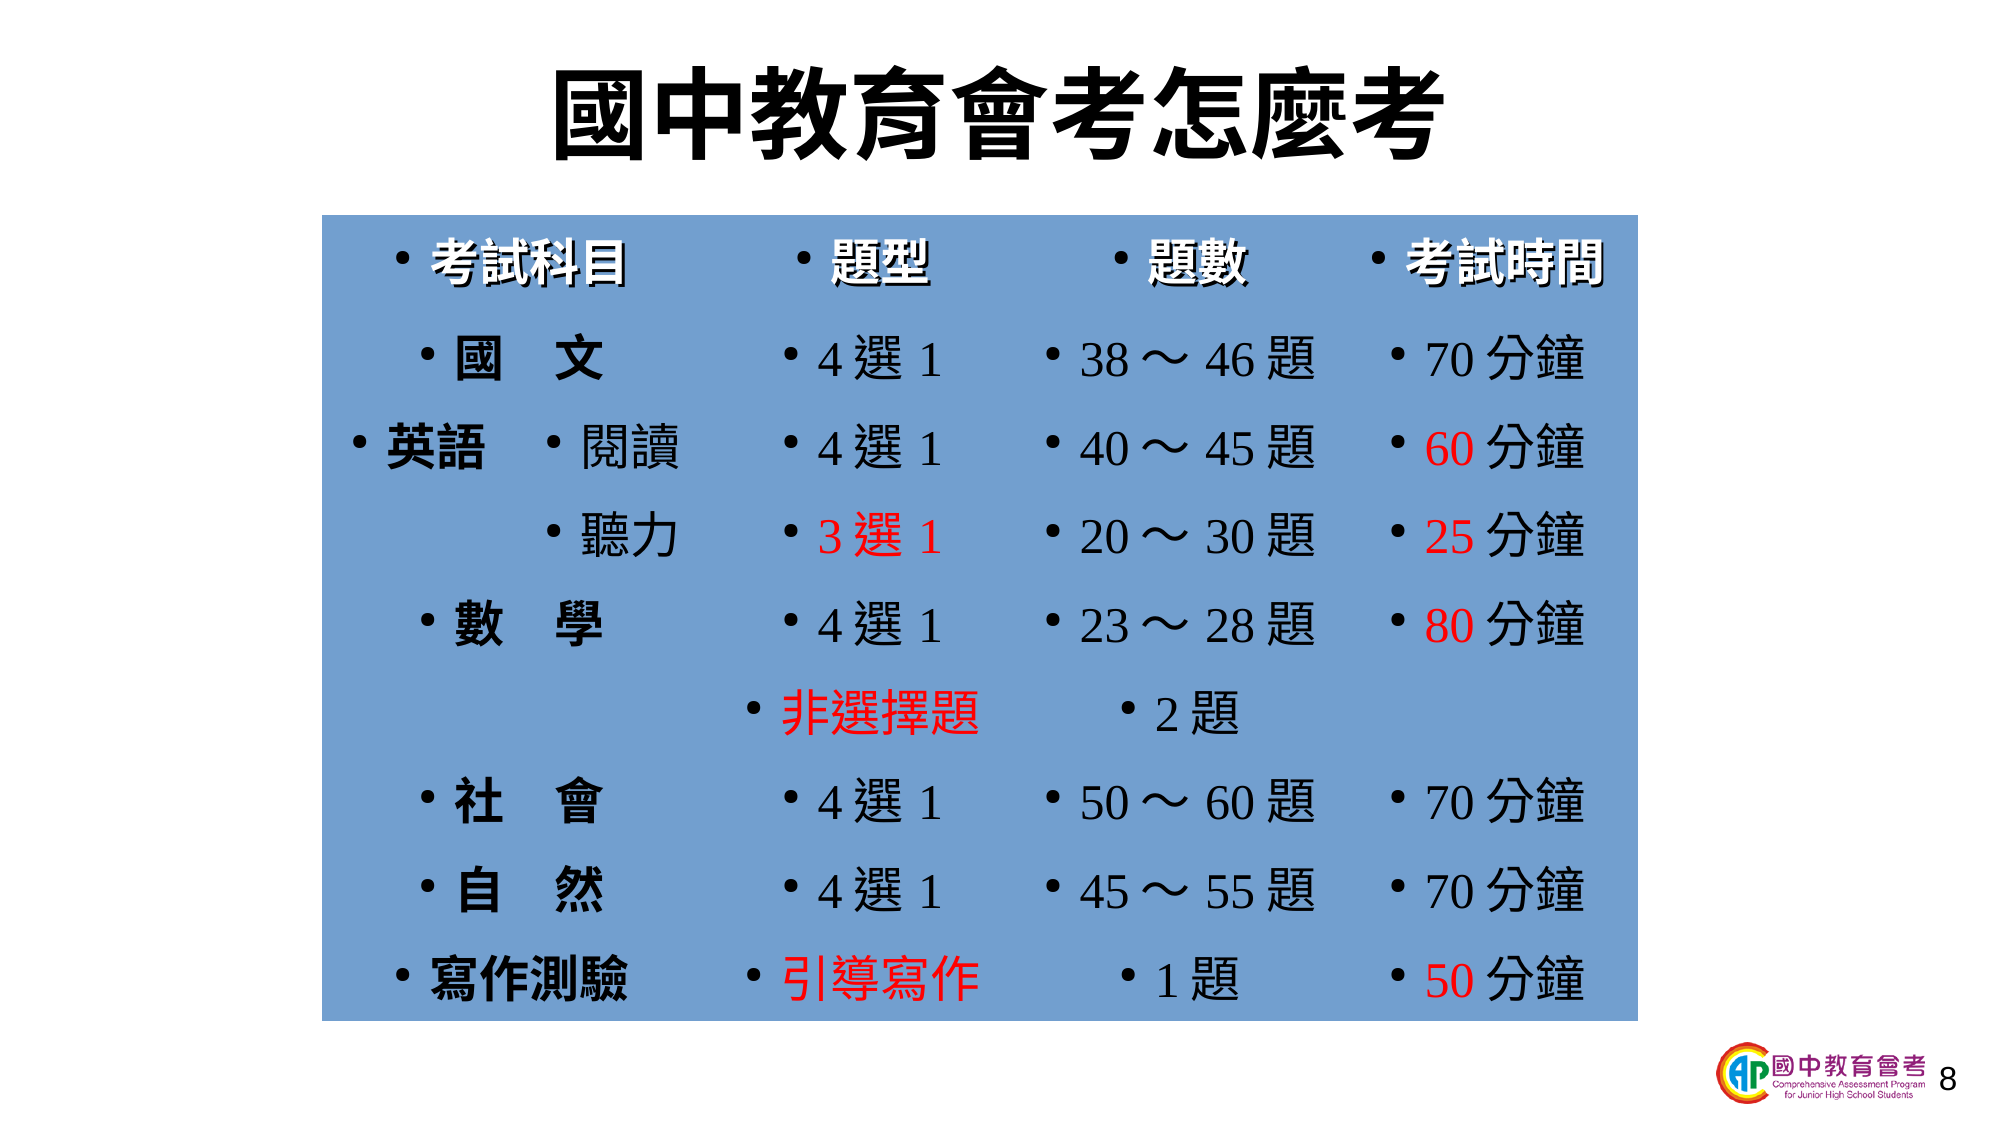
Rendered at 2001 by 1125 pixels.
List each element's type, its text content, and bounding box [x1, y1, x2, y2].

table_cell 非選擇題 [702, 666, 1024, 755]
table_cell 20～30題 [1024, 489, 1337, 577]
table_cell 40～45題 [1024, 400, 1337, 489]
table_cell 25分鐘 [1337, 489, 1638, 577]
table_cell 45～55題 [1024, 843, 1337, 932]
table_cell 4選1 [702, 755, 1024, 843]
title 國中教育會考怎麼考 [137, 2, 1863, 220]
table_cell 國 文 [322, 311, 702, 400]
table_cell 自 然 [322, 843, 702, 932]
table_cell 1題 [1024, 932, 1337, 1021]
table_cell 60分鐘 [1337, 400, 1638, 489]
table_cell 引導寫作 [702, 932, 1024, 1021]
table_cell 4選1 [702, 311, 1024, 400]
table_header 題型 [702, 215, 1024, 311]
table_cell 閱讀 [515, 400, 702, 489]
table_cell 4選1 [702, 843, 1024, 932]
table_cell 38～46題 [1024, 311, 1337, 400]
table_cell 寫作測驗 [322, 932, 702, 1021]
table_header 考試時間 [1337, 215, 1638, 311]
table_cell 70分鐘 [1337, 755, 1638, 843]
table_cell 英語 [322, 400, 515, 577]
table_cell 23～28題 [1024, 577, 1337, 666]
table_cell 80分鐘 [1337, 577, 1638, 755]
table_cell 4選1 [702, 577, 1024, 666]
table_cell 50分鐘 [1337, 932, 1638, 1021]
table_cell 數 學 [322, 577, 702, 755]
table_cell 4選1 [702, 400, 1024, 489]
table_header 題數 [1024, 215, 1337, 311]
table_cell 2題 [1024, 666, 1337, 755]
table_header 考試科目 [322, 215, 702, 311]
table_cell 社 會 [322, 755, 702, 843]
table_cell 70分鐘 [1337, 843, 1638, 932]
table_cell 70分鐘 [1337, 311, 1638, 400]
table_cell 3選1 [702, 489, 1024, 577]
table_cell 50～60題 [1024, 755, 1337, 843]
text_box 8 [1923, 1047, 2000, 1108]
table_cell 聽力 [515, 489, 702, 577]
